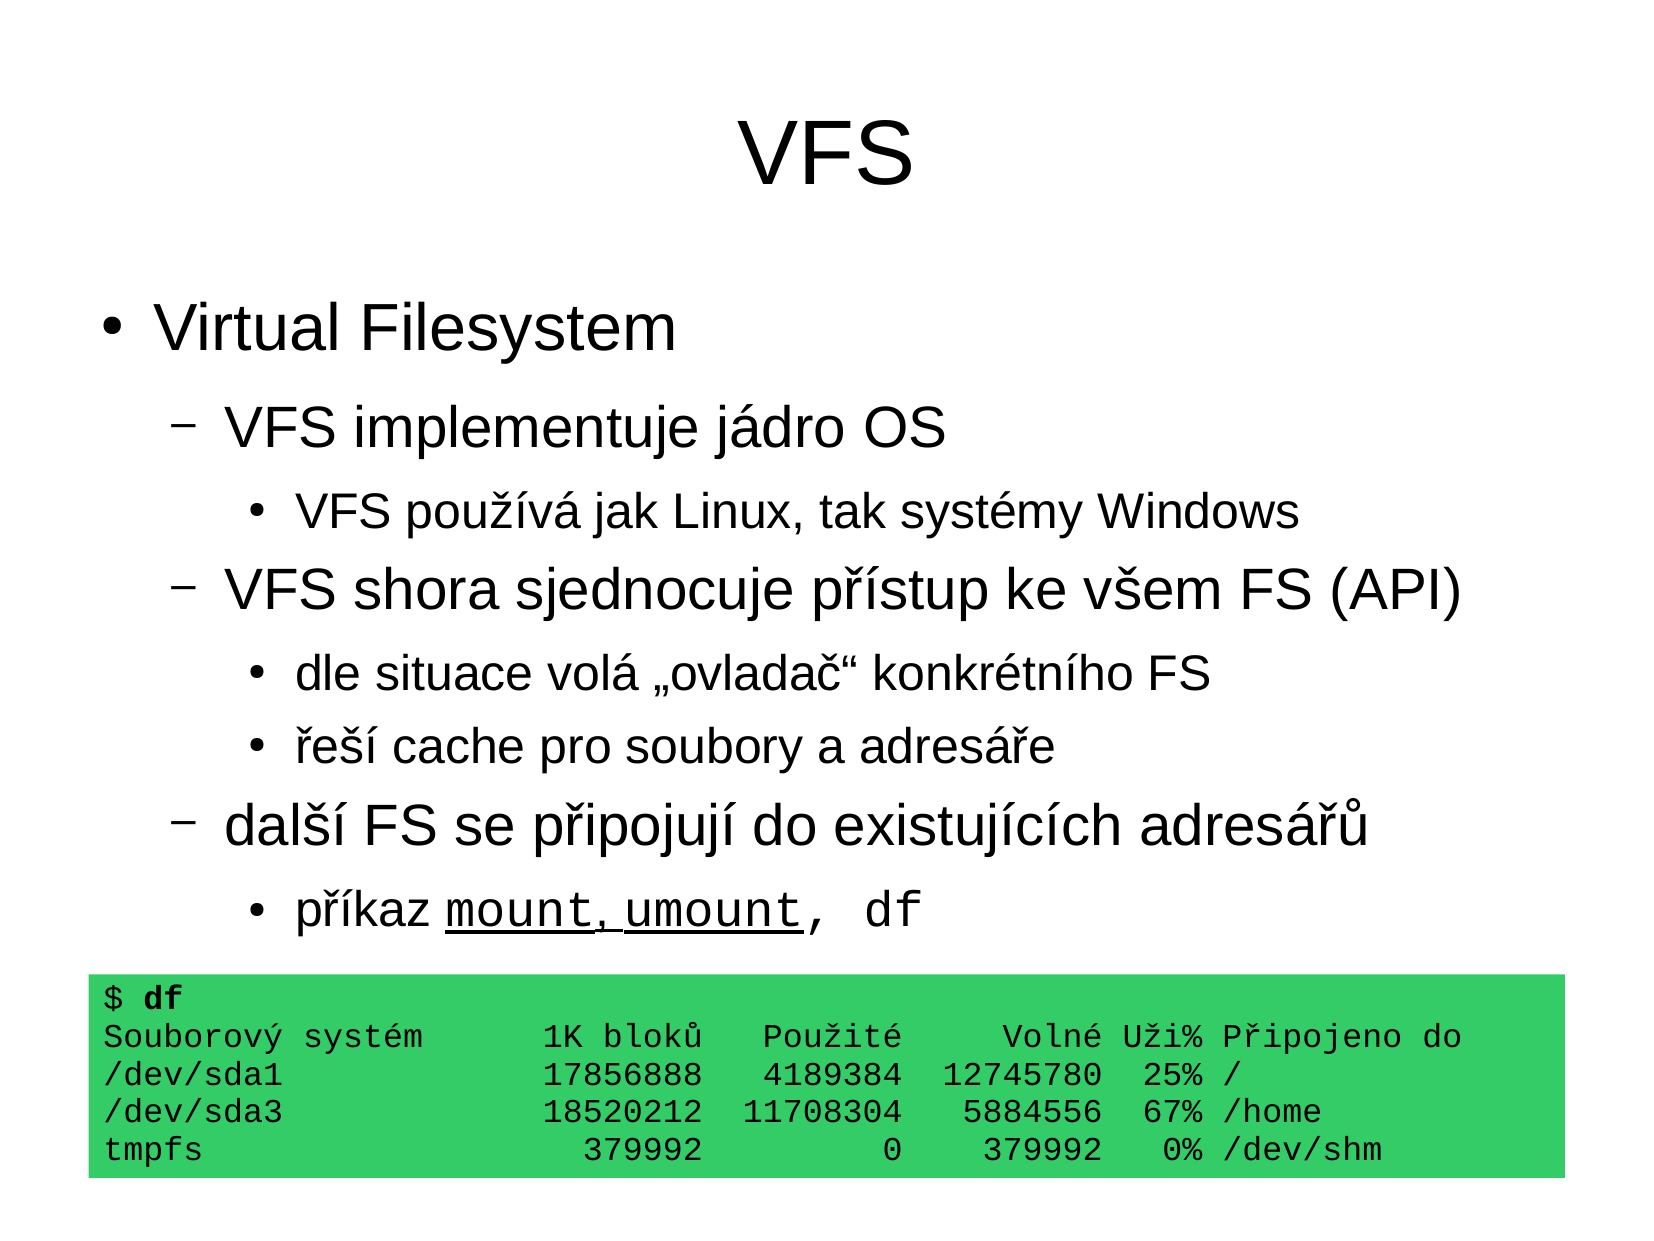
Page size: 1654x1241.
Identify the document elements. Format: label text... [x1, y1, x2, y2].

list Virtual Filesystem VFS implementuje jádro OS VFS používá jak Linux, tak systémy Windows VFS shora sjednocuje přístup ke všem FS (API) dle situace volá „ovladač“ konkrétního FS řeší cache pro soubory a adresáře další FS se připojují do existujících adresářů příkaz mount, umount, df [82, 290, 1571, 1094]
text_box $ df Souborový systém 1K bloků Použité Volné Uži% Připojeno do /dev/sda1 17856888 4189384 12745780 25% / /dev/sda3 18520212 11708304 5884556 67% /home tmpfs 379992 0 379992 0% /dev/shm [88, 974, 1565, 1178]
title VFS [82, 56, 1571, 250]
